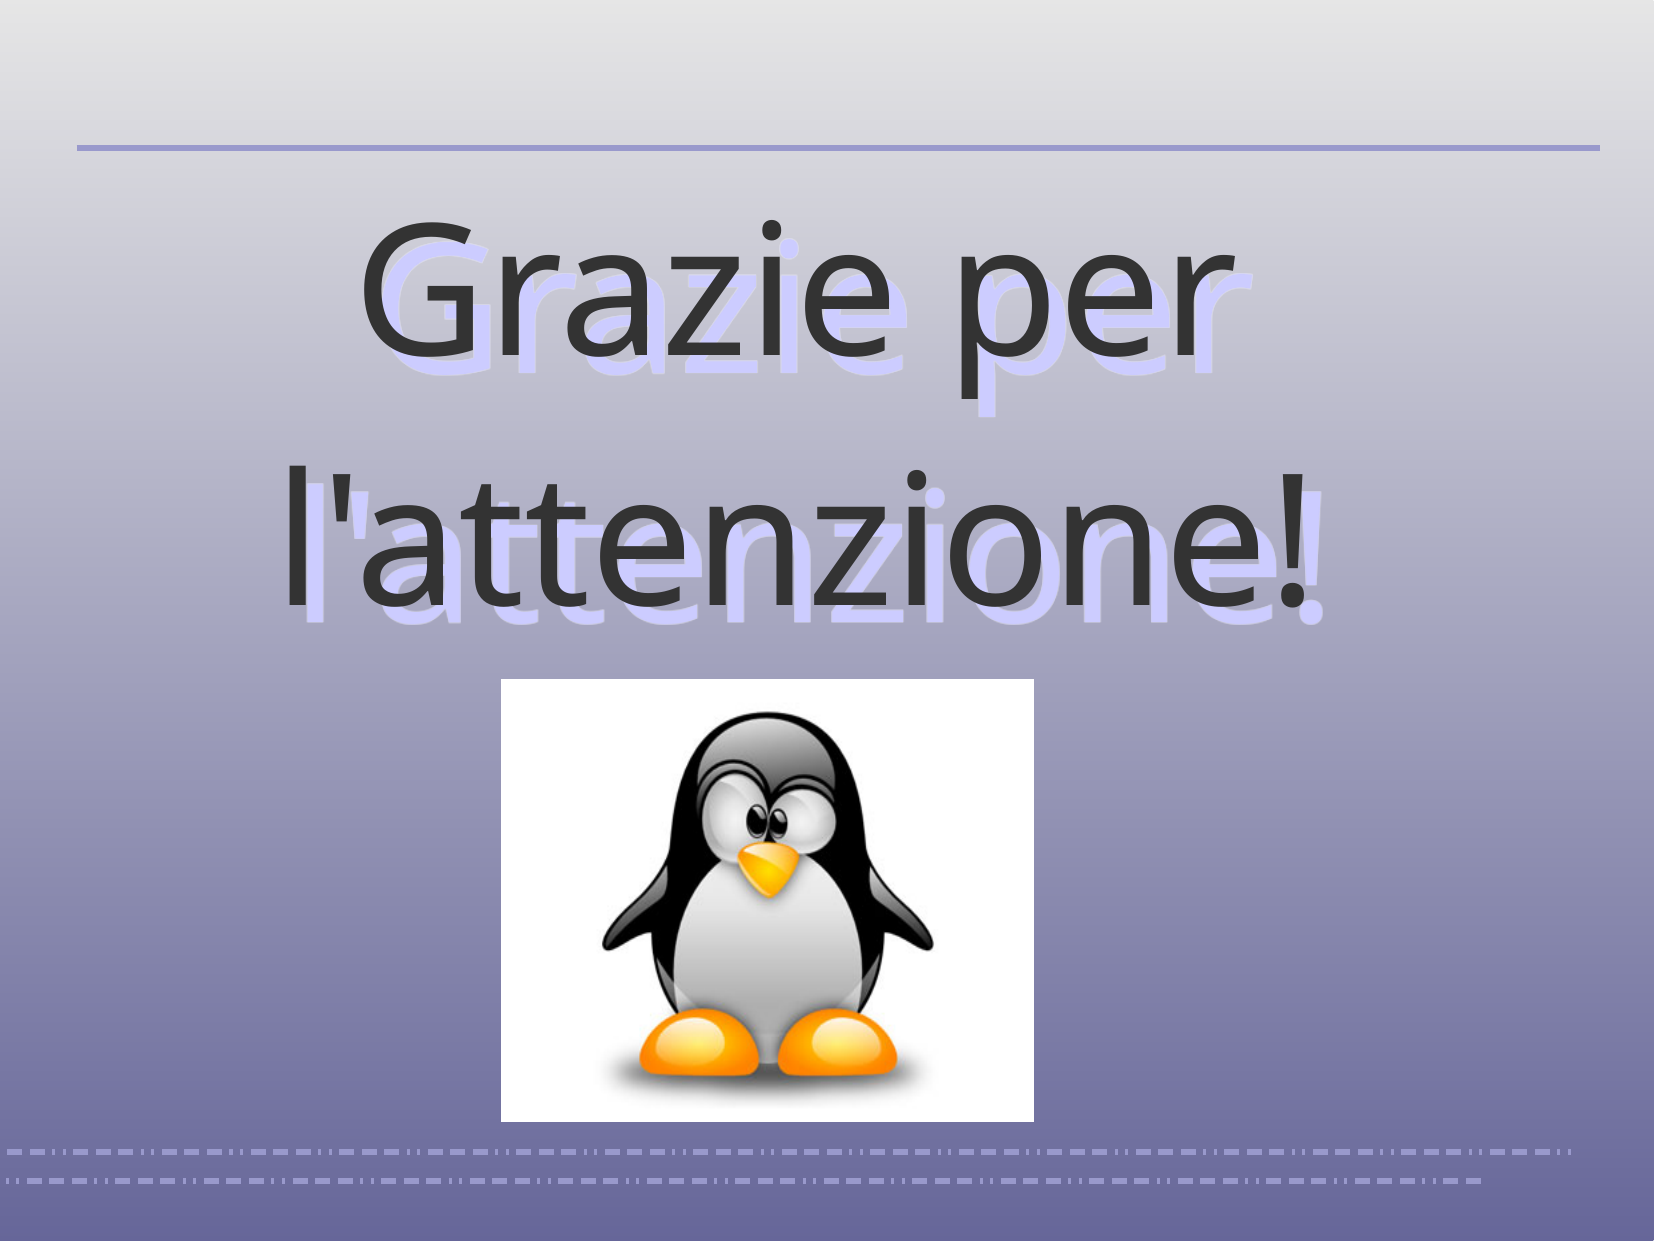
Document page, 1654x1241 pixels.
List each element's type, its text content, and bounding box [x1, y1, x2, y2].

text_box Grazie per l'attenzione! [145, 188, 1447, 631]
picture [501, 679, 1034, 1123]
